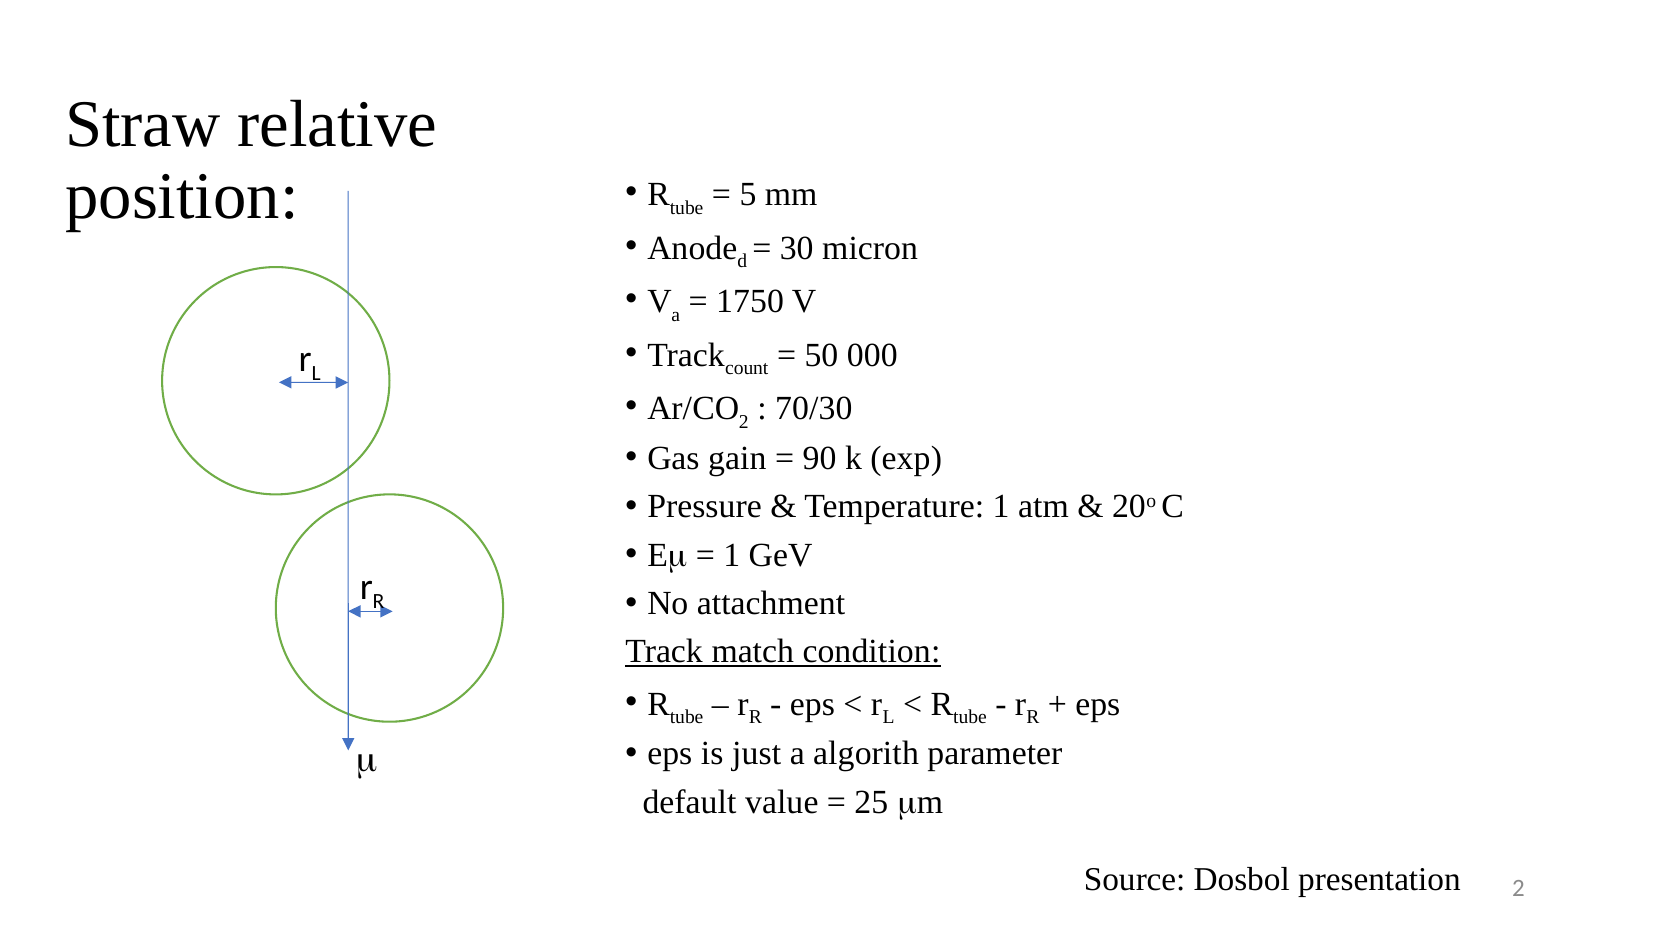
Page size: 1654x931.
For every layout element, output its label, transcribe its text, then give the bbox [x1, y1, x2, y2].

text_box m [340, 726, 392, 787]
text_box [275, 502, 347, 714]
text_box rR [345, 554, 412, 621]
title Straw relative position: [50, 70, 1477, 251]
text_box rL [283, 326, 351, 393]
text_box [349, 494, 504, 722]
text_box [349, 293, 390, 468]
text_box [162, 267, 347, 495]
title Source: Dosbol presentation [1003, 850, 1477, 910]
list Rtube = 5 mm Anoded = 30 micron Va = 1750 V Trackcount = 50 000 Ar/CO2 : 70/30 Gas gain = 90 k (exp) Pressure & Temperature: 1 atm & 20o C Em = 1 GeV No attachment Track match condition: Rtube – rR - eps < rL < Rtube - rR + eps eps is just a algorith parameter default value = 25 mm [610, 165, 1540, 838]
